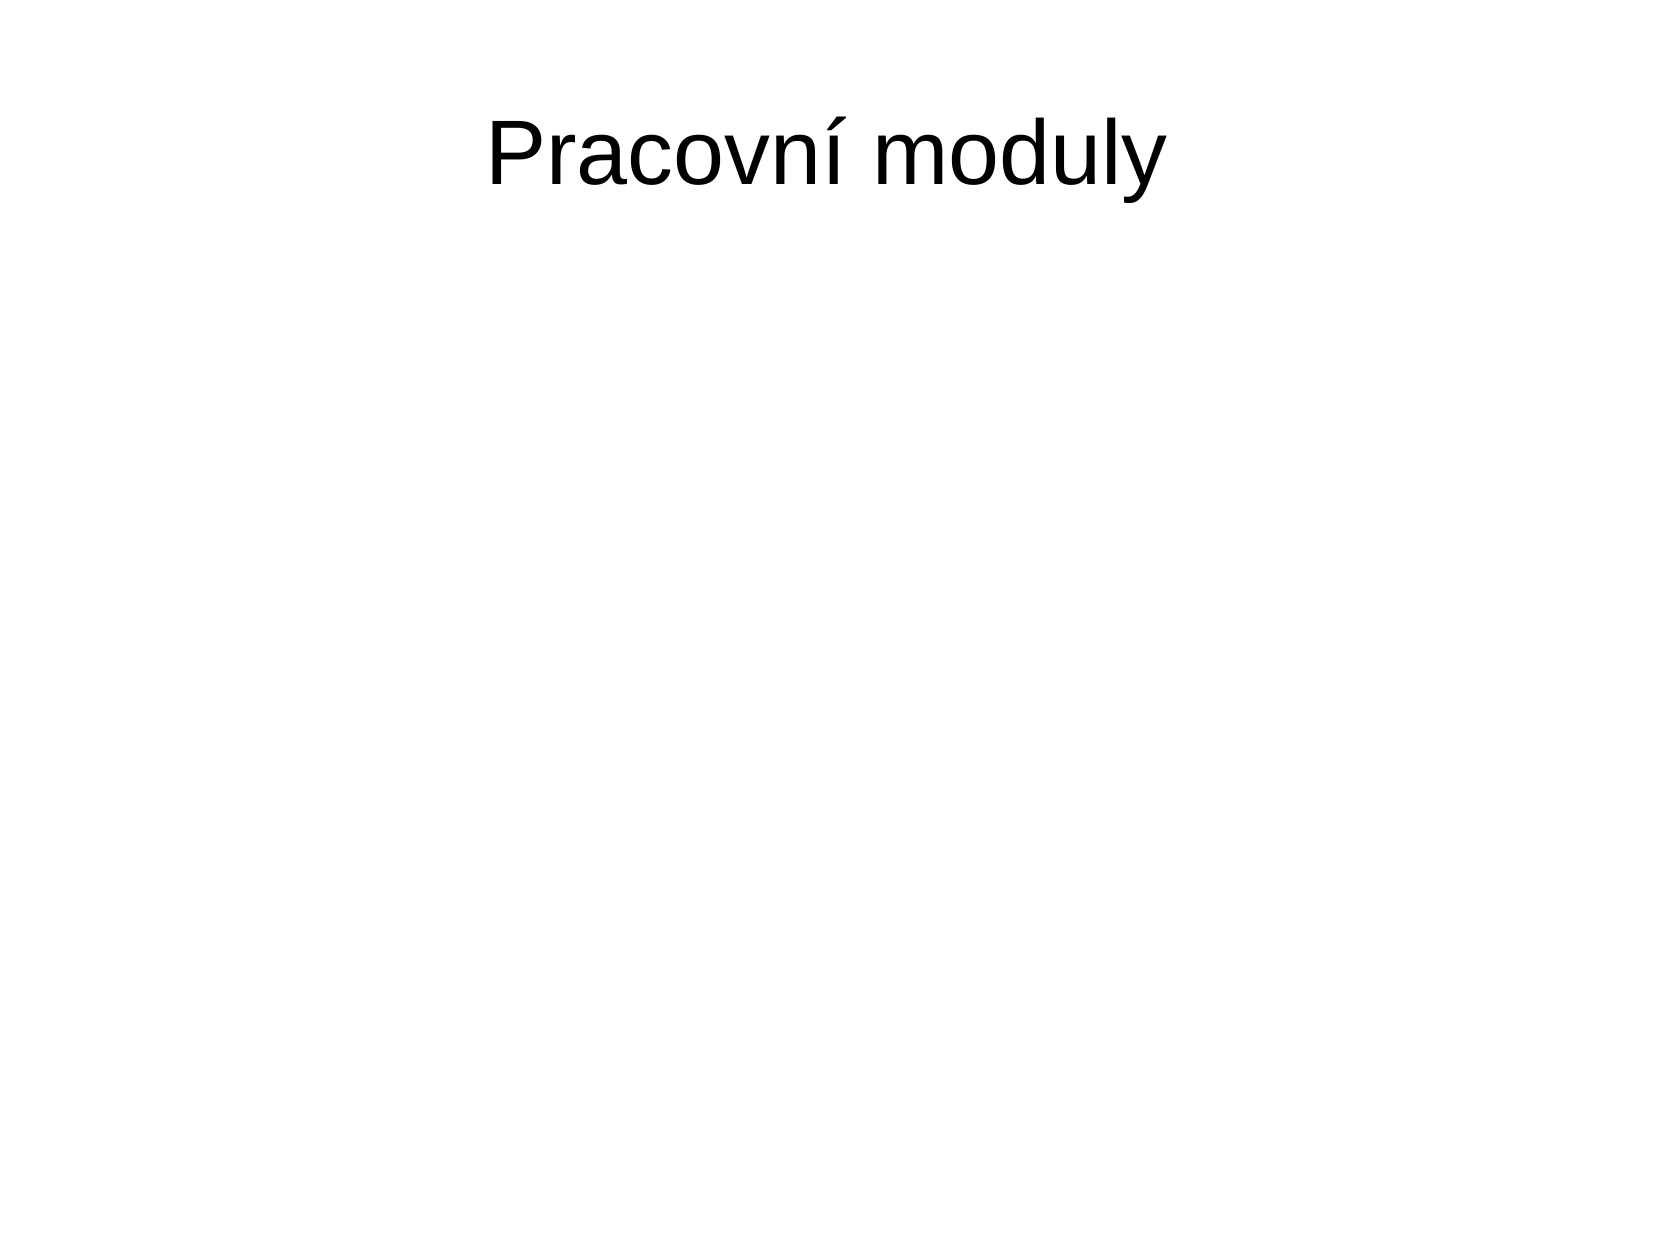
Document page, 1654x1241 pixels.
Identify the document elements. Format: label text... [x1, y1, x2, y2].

title Pracovní moduly [82, 49, 1571, 257]
